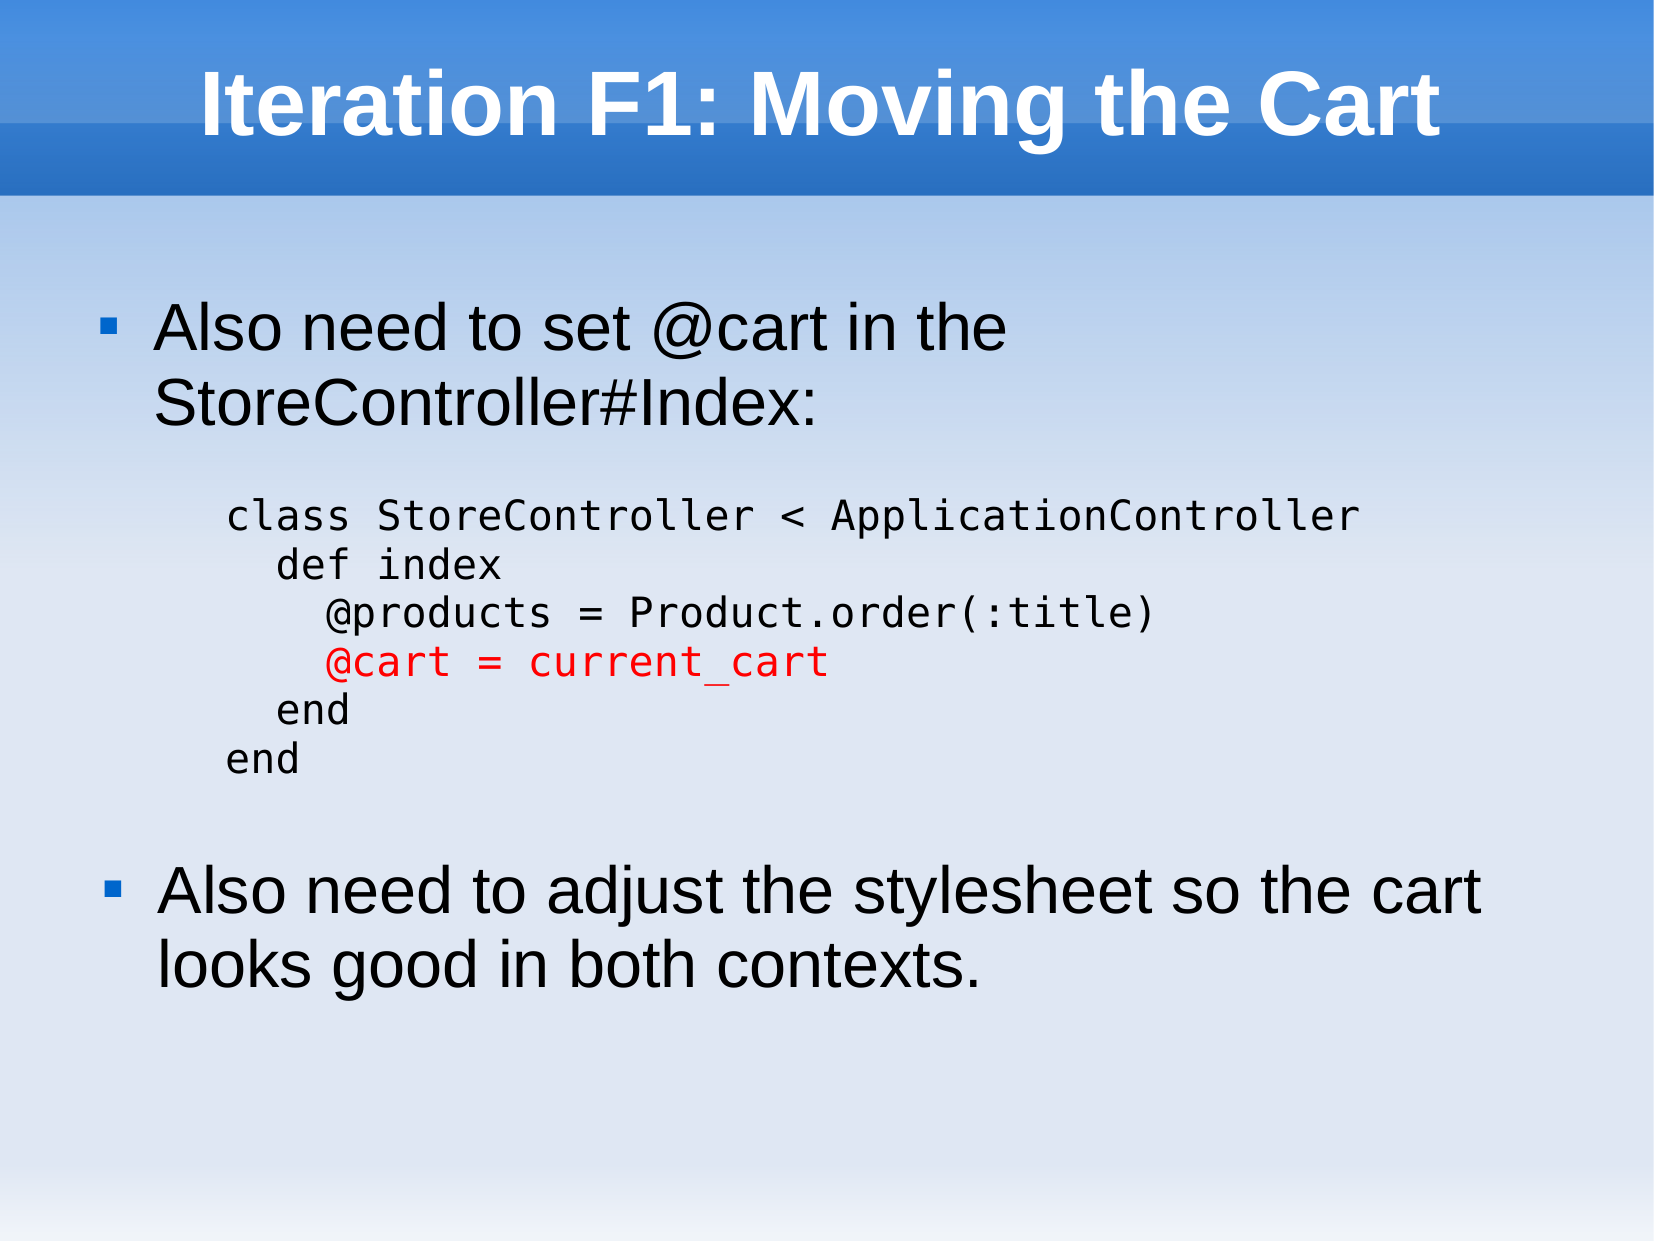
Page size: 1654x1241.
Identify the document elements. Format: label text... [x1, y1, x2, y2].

title Iteration F1: Moving the Cart [76, 7, 1565, 200]
picture [0, 0, 1654, 1241]
text_box class StoreController < ApplicationController def index @products = Product.order(:title) @cart = current_cart end end [210, 484, 1426, 791]
list Also need to set @cart in the StoreController#Index: [82, 290, 1571, 451]
list Also need to adjust the stylesheet so the cart looks good in both contexts. [86, 852, 1576, 1013]
